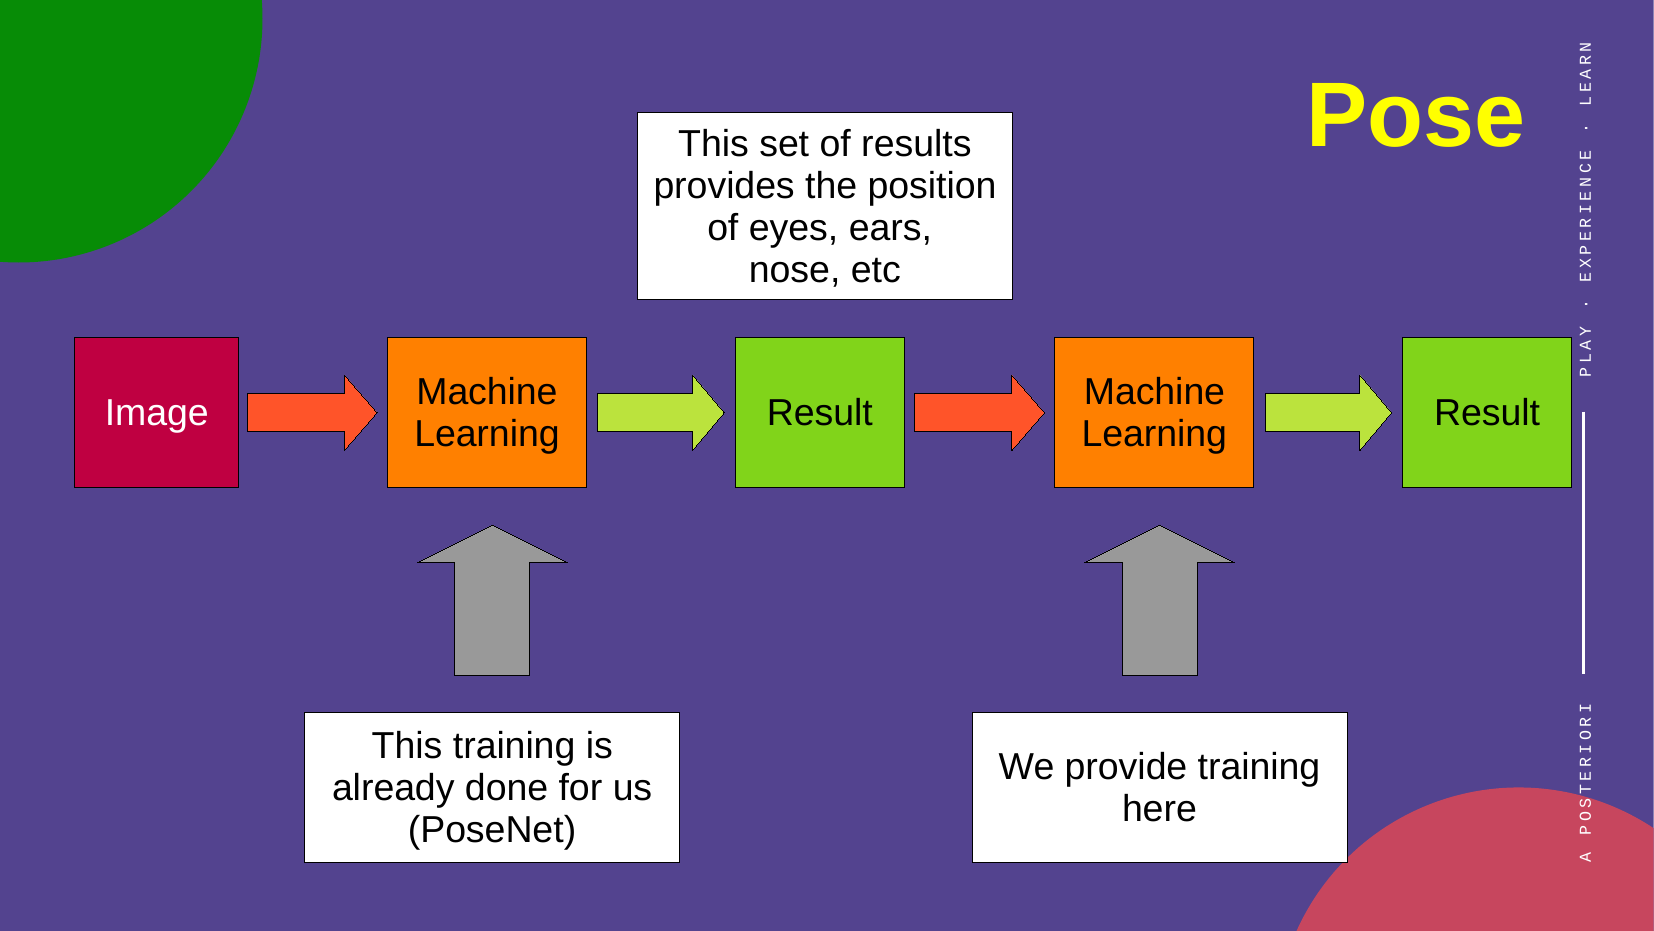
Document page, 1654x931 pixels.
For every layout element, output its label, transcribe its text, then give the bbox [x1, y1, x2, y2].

text_box Machine Learning [1054, 337, 1254, 488]
text_box Image [74, 337, 239, 488]
title Pose [250, 37, 1526, 193]
text_box This training is already done for us (PoseNet) [304, 712, 680, 863]
text_box Machine Learning [387, 337, 587, 488]
text_box [1084, 525, 1235, 676]
text_box [597, 375, 725, 451]
text_box [1265, 375, 1392, 451]
text_box [417, 525, 568, 676]
text_box We provide training here [972, 712, 1348, 863]
text_box Result [1402, 337, 1572, 488]
text_box Result [735, 337, 905, 488]
text_box This set of results provides the position of eyes, ears, nose, etc [637, 112, 1013, 300]
text_box [247, 375, 378, 451]
text_box [914, 375, 1045, 451]
